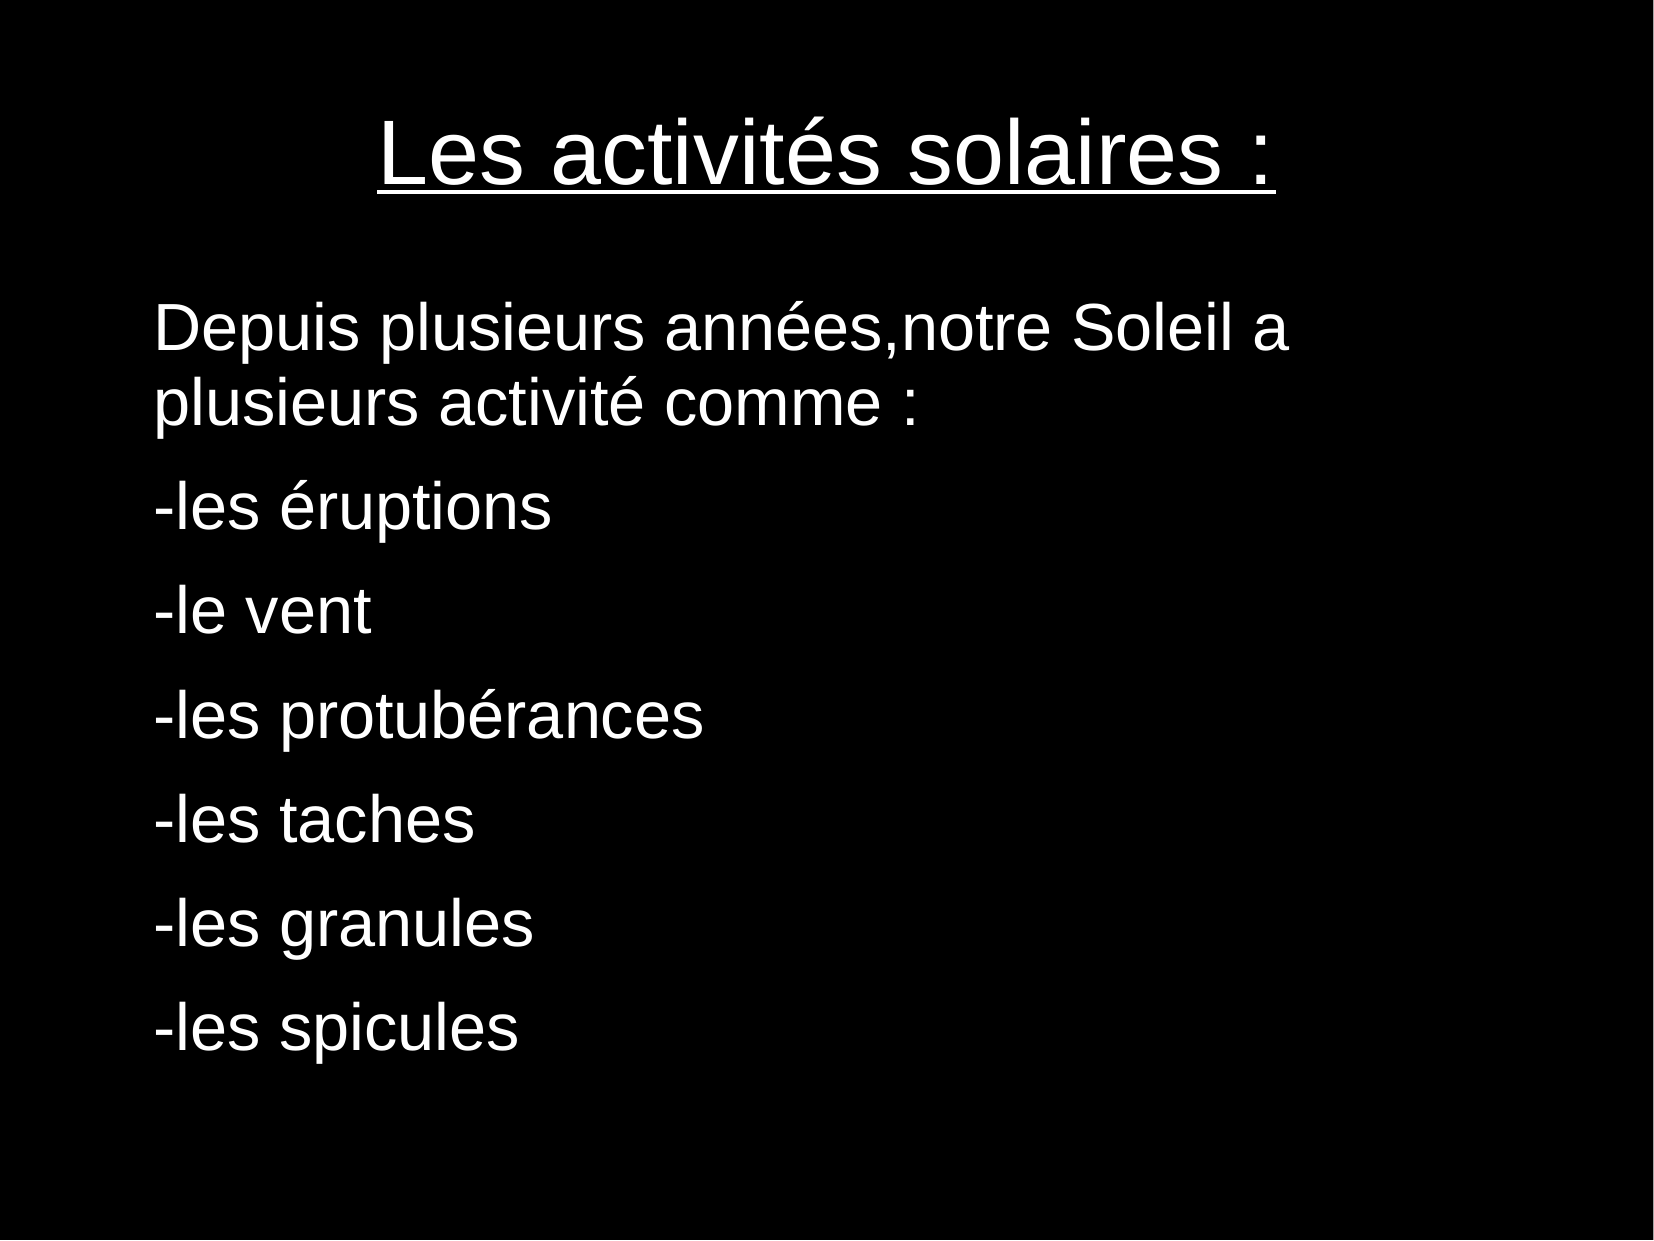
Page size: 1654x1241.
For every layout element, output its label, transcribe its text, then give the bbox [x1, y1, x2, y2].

title Les activités solaires : [82, 49, 1571, 257]
list Depuis plusieurs années,notre Soleil a plusieurs activité comme : -les éruptions -le vent -les protubérances -les taches -les granules -les spicules [82, 290, 1571, 1109]
